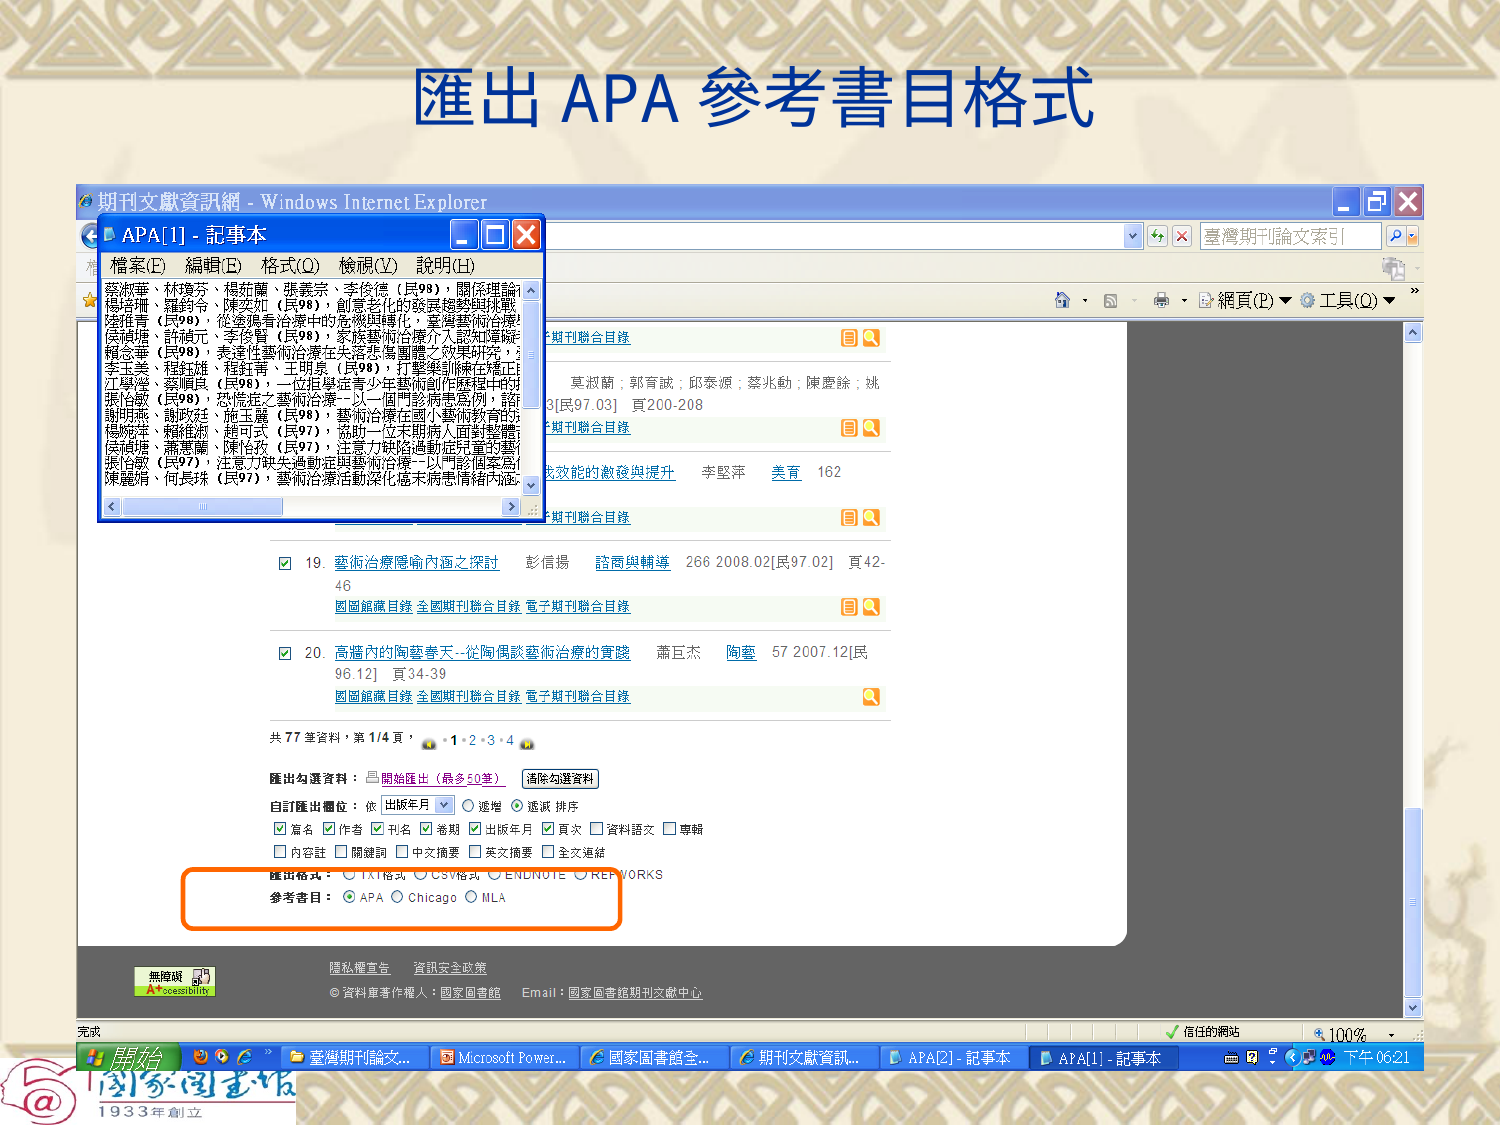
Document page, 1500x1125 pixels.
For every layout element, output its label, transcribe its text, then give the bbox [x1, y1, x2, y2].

picture [0, 0, 1500, 1125]
title 匯出APA參考書目格式 [53, 42, 1455, 150]
